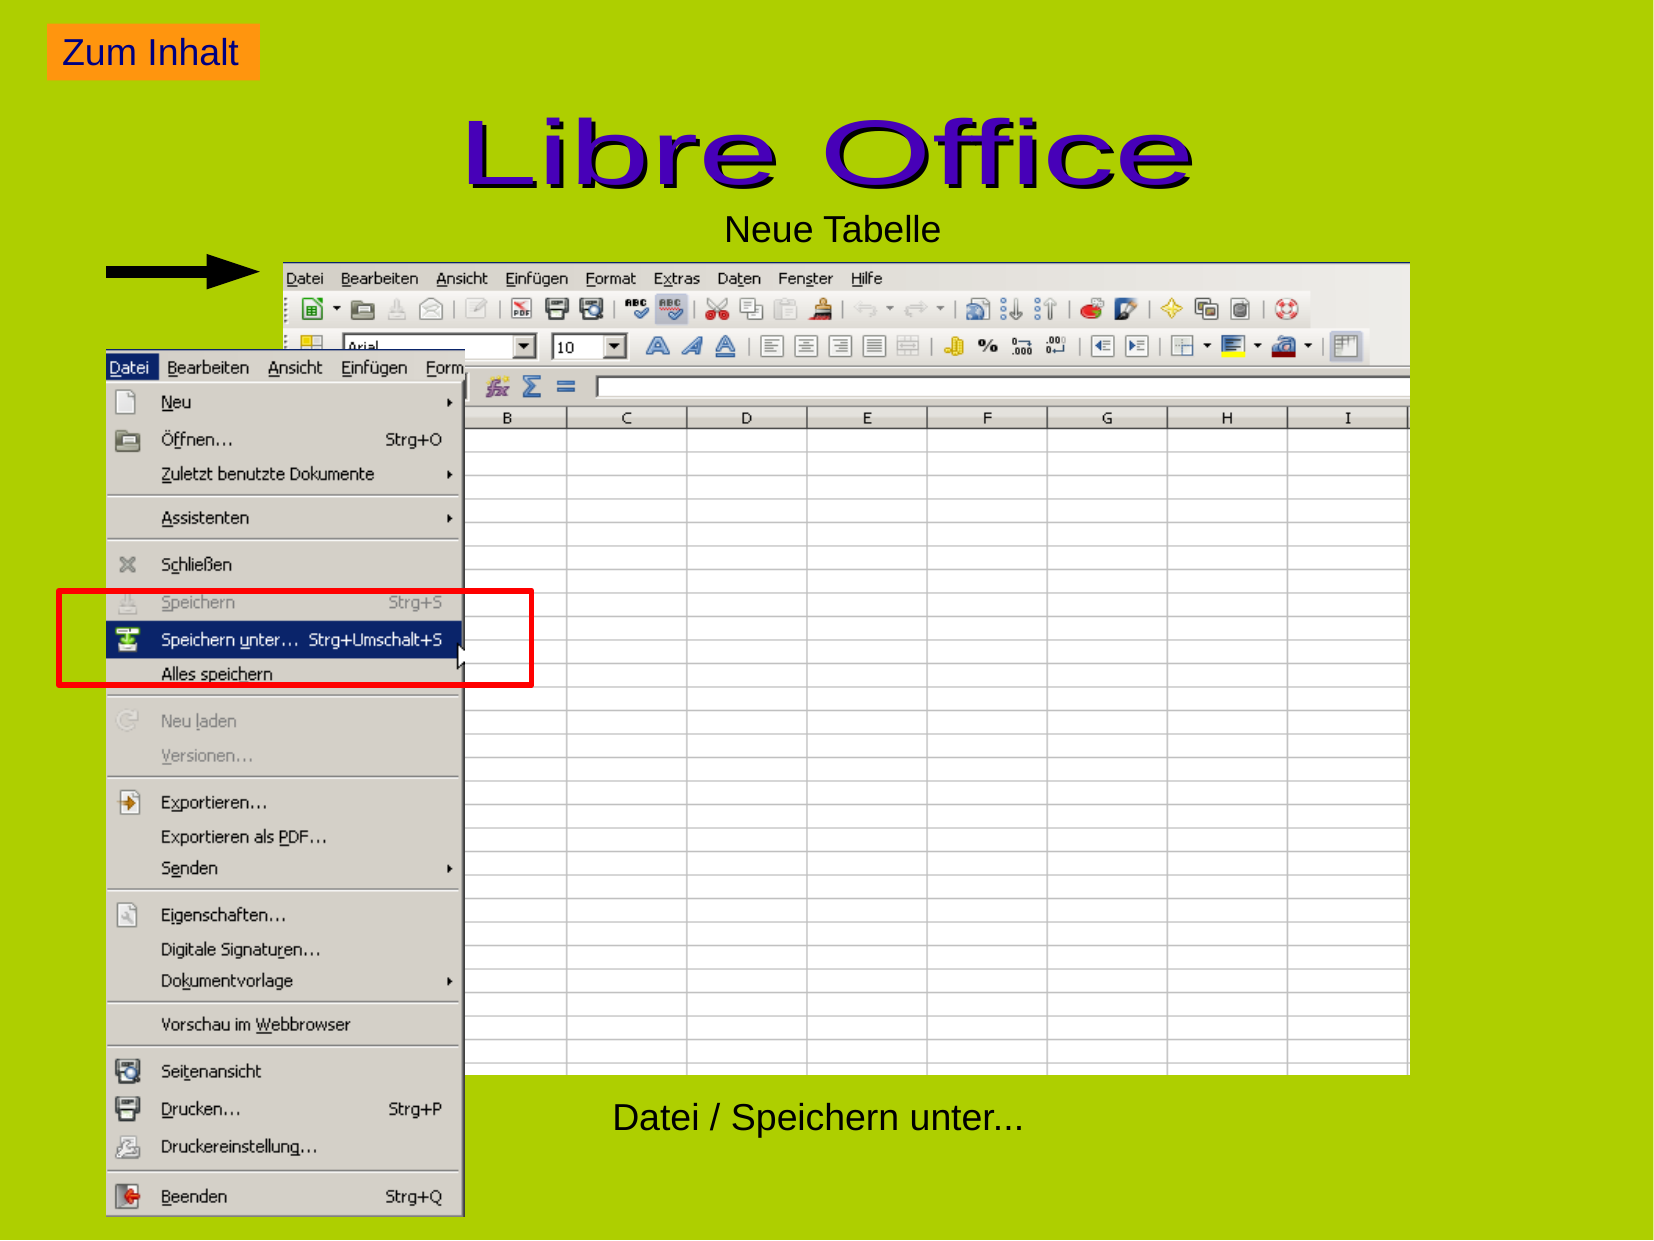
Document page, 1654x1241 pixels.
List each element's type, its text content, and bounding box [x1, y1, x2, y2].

text_box Neue Tabelle [460, 200, 1205, 258]
text_box Zum Inhalt [47, 23, 260, 81]
title Libre Office [82, 49, 1571, 257]
picture [106, 594, 529, 682]
picture [106, 262, 1410, 1217]
text_box Datei / Speichern unter... [597, 1088, 1040, 1146]
